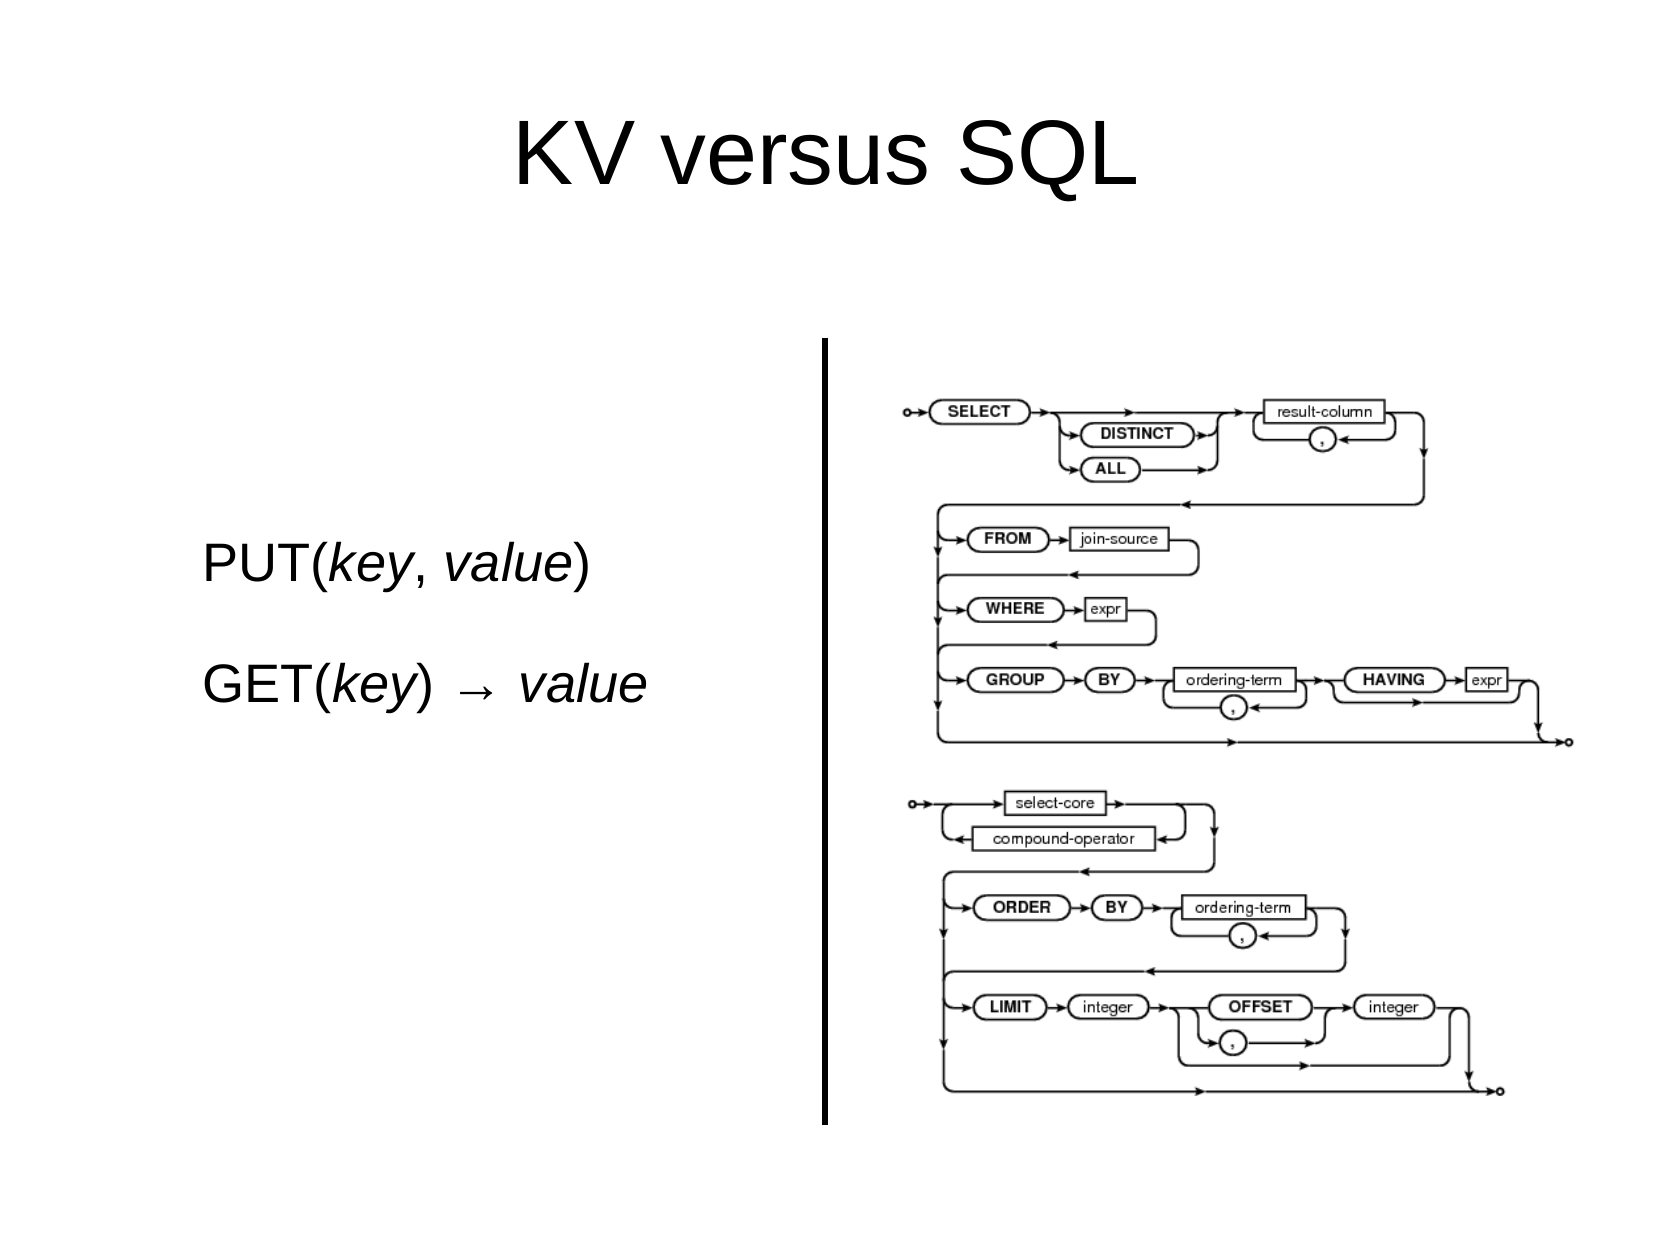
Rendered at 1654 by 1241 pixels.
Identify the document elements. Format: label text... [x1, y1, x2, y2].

text_box PUT(key, value) GET(key) → value [187, 525, 664, 727]
title KV versus SQL [82, 49, 1571, 257]
picture [900, 395, 1576, 751]
picture [906, 787, 1507, 1100]
